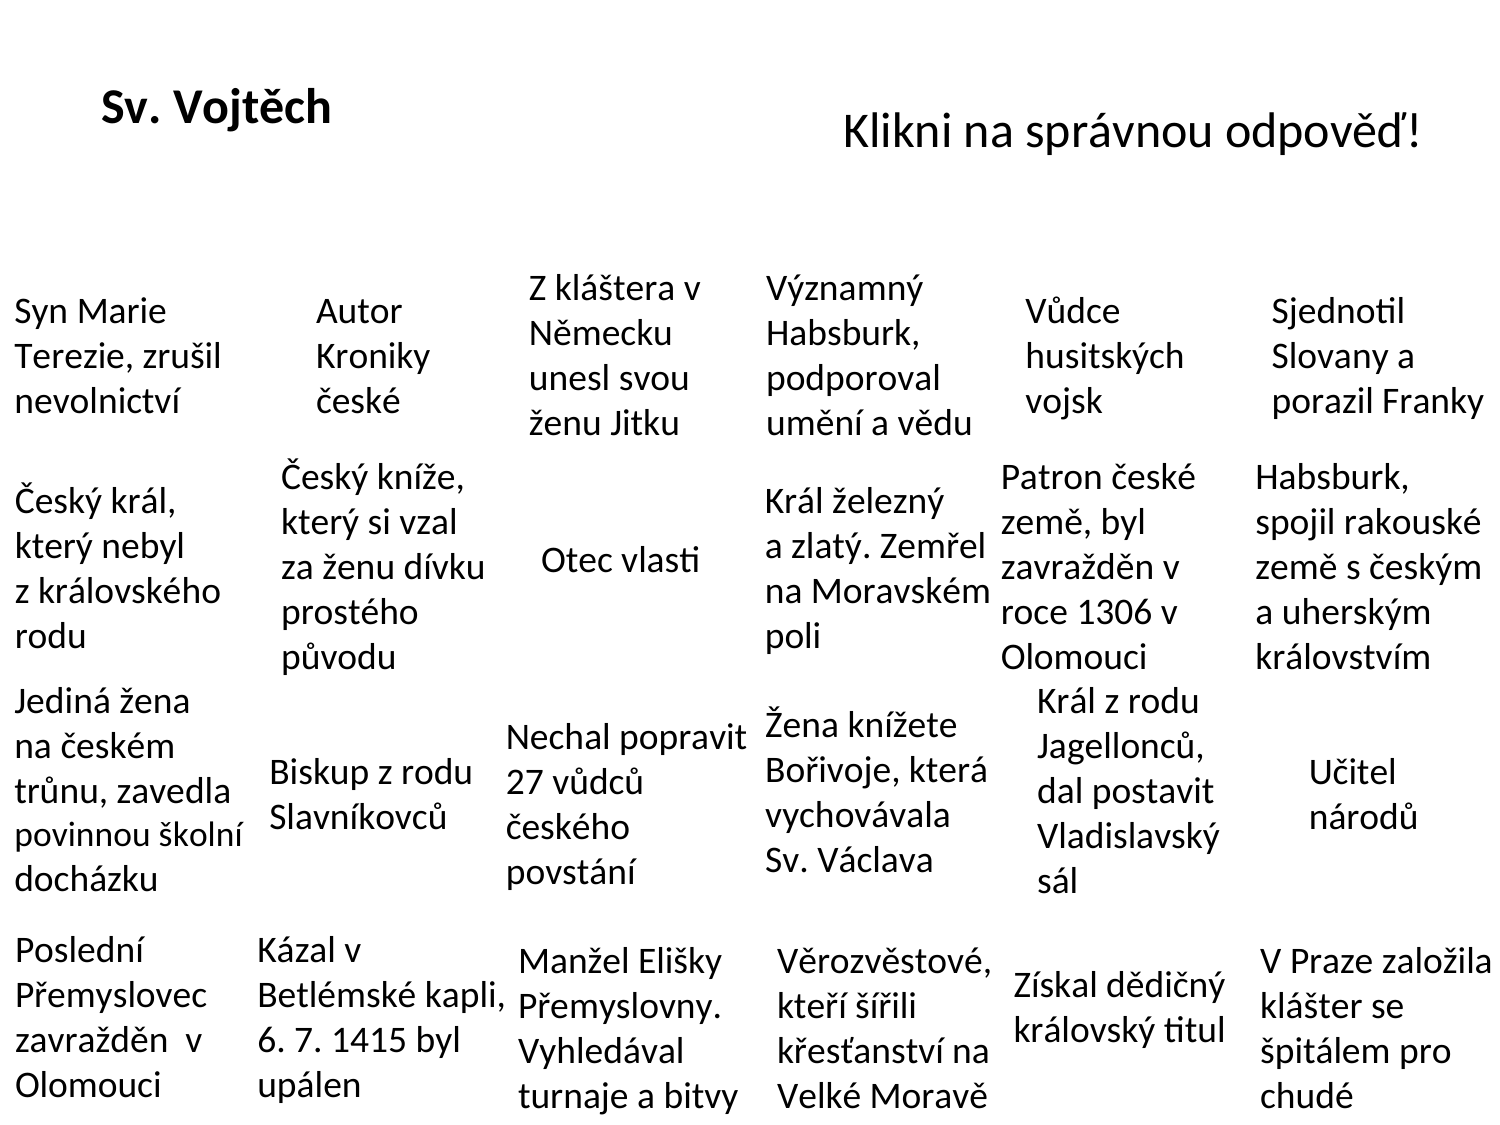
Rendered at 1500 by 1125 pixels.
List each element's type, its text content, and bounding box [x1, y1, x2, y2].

text_box Král železný a zlatý. Zemřel na Moravském poli [749, 467, 985, 664]
table_cell [750, 901, 1000, 1125]
table_cell [750, 677, 1000, 692]
text_box Kázal v Betlémské kapli, 6. 7. 1415 byl upálen [242, 916, 522, 1113]
table_header [0, 229, 250, 453]
table_header [500, 229, 750, 453]
text_box Otec vlasti [526, 527, 716, 588]
text_box Věrozvěstové, kteří šířili křesťanství na Velké Moravě [762, 928, 1008, 1124]
text_box Poslední Přemyslovec zavražděn v Olomouci [0, 916, 232, 1125]
text_box V Praze založila klášter se špitálem pro chudé [1237, 928, 1500, 1124]
text_box Sv. Vojtěch [86, 66, 348, 142]
table_cell [259, 677, 500, 901]
table_cell [1250, 901, 1500, 928]
table_cell [1250, 677, 1500, 901]
text_box Klikni na správnou odpověď! [828, 90, 1438, 166]
table_cell [750, 453, 985, 467]
text_box Nechal popravit 27 vůdců českého povstání [491, 704, 763, 900]
table_cell [1000, 901, 1250, 952]
table_cell [500, 1113, 750, 1125]
table_header [750, 229, 1000, 453]
table_cell [1212, 453, 1240, 677]
table_cell [1000, 1058, 1250, 1125]
text_box Získal dědičný královský titul [998, 952, 1237, 1058]
table_cell [500, 901, 750, 928]
table_header [1250, 229, 1500, 453]
text_box Sjednotil Slovany a porazil Franky [1256, 278, 1500, 430]
table_cell [750, 664, 985, 677]
table_cell [1000, 685, 1022, 901]
text_box Král z rodu Jagellonců, dal postavit Vladislavský sál [1022, 668, 1235, 910]
text_box Český kníže, který si vzal za ženu dívku prostého původu [266, 444, 501, 685]
text_box Manžel Elišky Přemyslovny. Vyhledával turnaje a bitvy [503, 928, 754, 1124]
table_cell [250, 453, 266, 677]
text_box Z kláštera v Německu unesl svou ženu Jitku [514, 255, 725, 451]
table_cell [250, 901, 500, 916]
text_box Patron české země, byl zavražděn v roce 1306 v Olomouci [985, 444, 1212, 685]
table_cell [501, 453, 750, 677]
text_box Habsburk, spojil rakouské země s českým a uherským královstvím [1240, 444, 1498, 685]
table_cell [500, 677, 750, 704]
text_box Významný Habsburk, podporoval umění a vědu [751, 255, 988, 451]
table_cell [750, 888, 1000, 901]
text_box Autor Kroniky české [301, 278, 446, 430]
table_cell [1235, 677, 1250, 901]
text_box Učitel národů [1294, 739, 1434, 846]
text_box Biskup z rodu Slavníkovců [254, 739, 489, 846]
table_header [250, 229, 500, 453]
text_box Český král, který nebyl z královského rodu [0, 467, 237, 664]
table_cell [250, 1113, 500, 1125]
text_box Žena knížete Bořivoje, která vychovávala Sv. Václava [750, 692, 1004, 888]
text_box Jediná žena na českém trůnu, zavedla povinnou školní docházku [0, 668, 259, 907]
table_cell [0, 907, 250, 1125]
text_box Vůdce husitských vojsk [1010, 278, 1200, 430]
text_box Syn Marie Terezie, zrušil nevolnictví [0, 278, 237, 430]
table_header [1000, 229, 1250, 453]
table_cell [0, 453, 250, 668]
